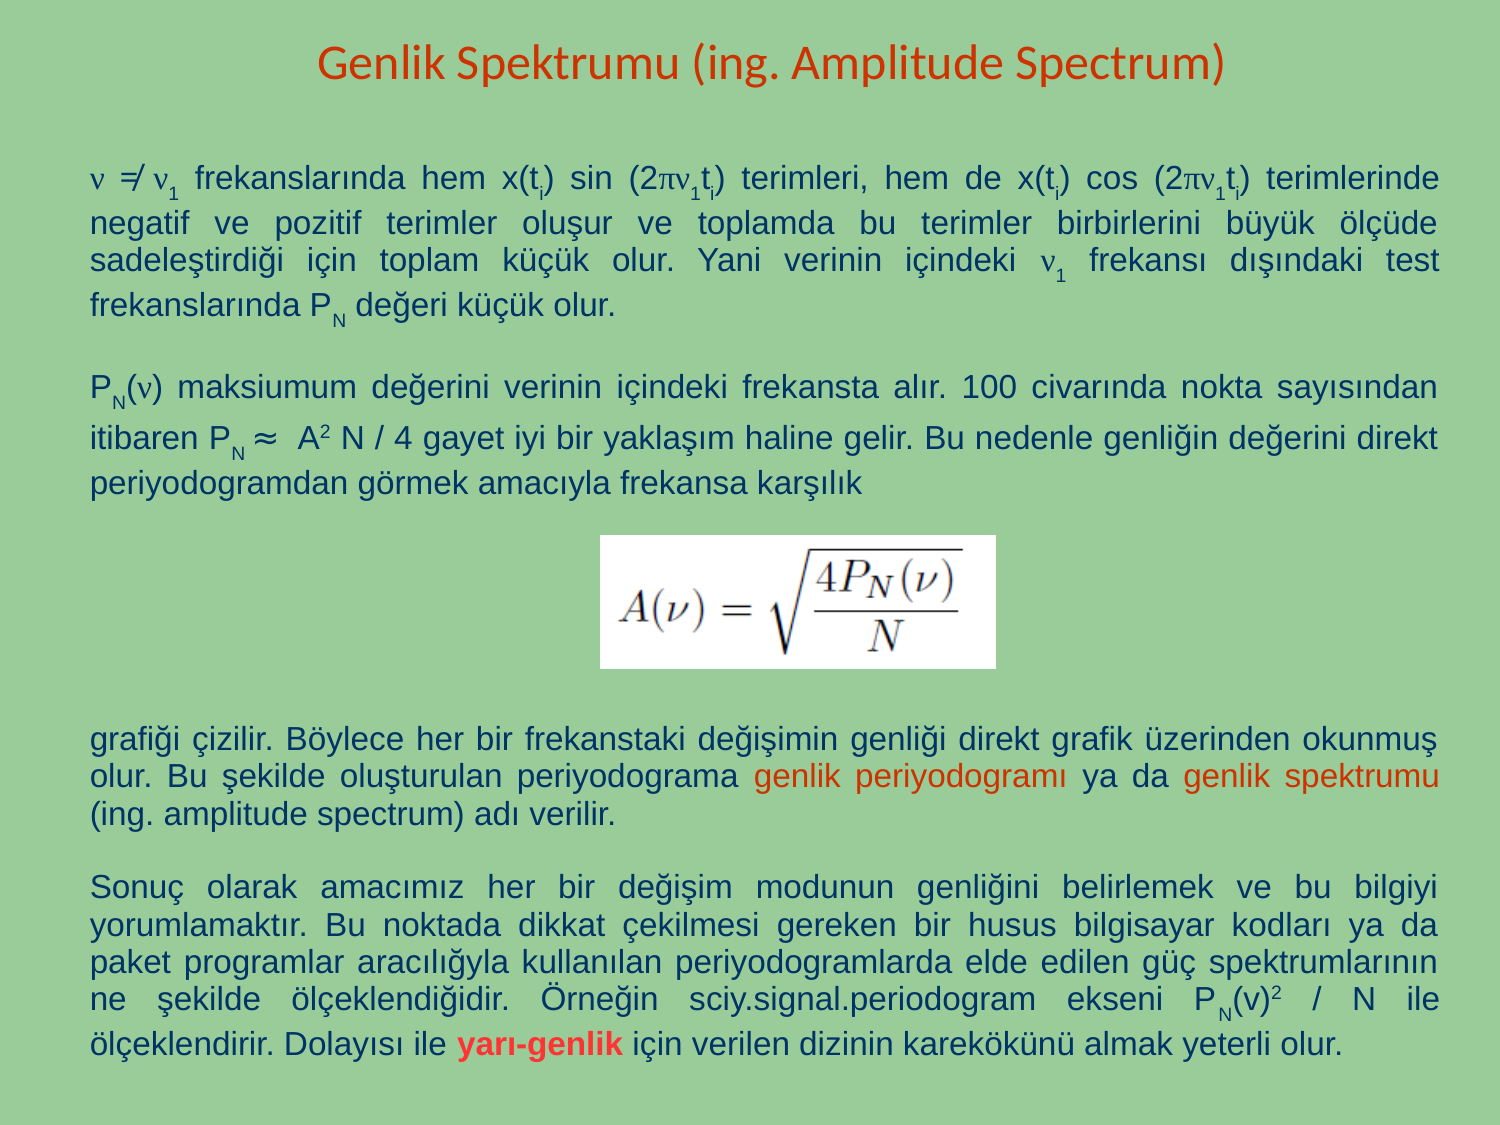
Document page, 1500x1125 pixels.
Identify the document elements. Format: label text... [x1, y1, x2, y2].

text_box grafiği çizilir. Böylece her bir frekanstaki değişimin genliği direkt grafik üzerinden okunmuş olur. Bu şekilde oluşturulan periyodograma genlik periyodogramı ya da genlik spektrumu (ing. amplitude spectrum) adı verilir. Sonuç olarak amacımız her bir değişim modunun genliğini belirlemek ve bu bilgiyi yorumlamaktır. Bu noktada dikkat çekilmesi gereken bir husus bilgisayar kodları ya da paket programlar aracılığyla kullanılan periyodogramlarda elde edilen güç spektrumlarının ne şekilde ölçeklendiğidir. Örneğin sciy.signal.periodogram ekseni PN(v)2 / N ile ölçeklendirir. Dolayısı ile yarı-genlik için verilen dizinin karekökünü almak yeterli olur. [75, 713, 1456, 1081]
text_box ν ≠ ν1 frekanslarında hem x(ti) sin (2πν1ti) terimleri, hem de x(ti) cos (2πν1ti) terimlerinde negatif ve pozitif terimler oluşur ve toplamda bu terimler birbirlerini büyük ölçüde sadeleştirdiği için toplam küçük olur. Yani verinin içindeki ν1 frekansı dışındaki test frekanslarında PN değeri küçük olur. PN(ν) maksiumum değerini verinin içindeki frekansta alır. 100 civarında nokta sayısından itibaren PN ≈ A2 N / 4 gayet iyi bir yaklaşım haline gelir. Bu nedenle genliğin değerini direkt periyodogramdan görmek amacıyla frekansa karşılık [75, 146, 1456, 503]
title Genlik Spektrumu (ing. Amplitude Spectrum) [135, 10, 1410, 124]
picture [600, 535, 996, 669]
